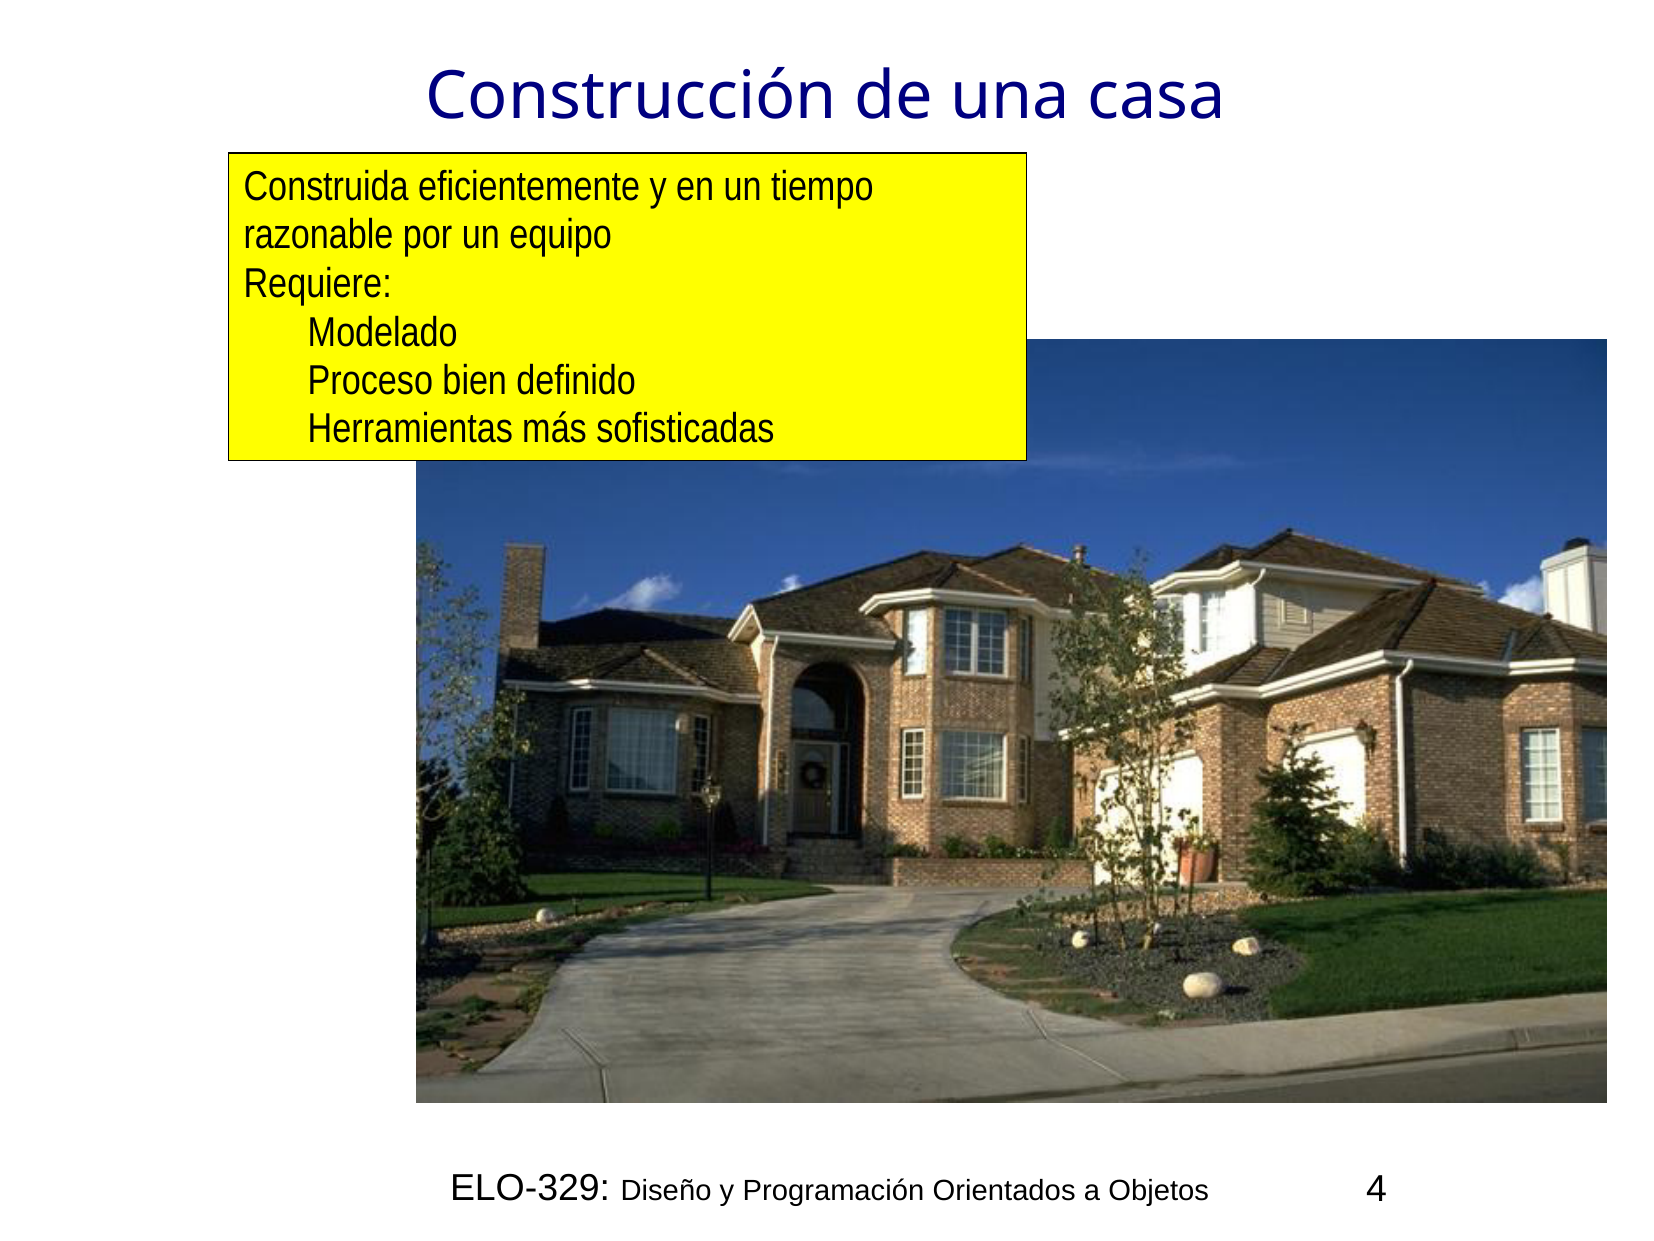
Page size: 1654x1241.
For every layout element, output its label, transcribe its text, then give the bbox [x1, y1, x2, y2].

text_box Construida eficientemente y en un tiempo razonable por un equipo Requiere: Modelado Proceso bien definido Herramientas más sofisticadas [228, 152, 1027, 461]
picture [416, 339, 1607, 1103]
title Construcción de una casa [82, 43, 1571, 144]
